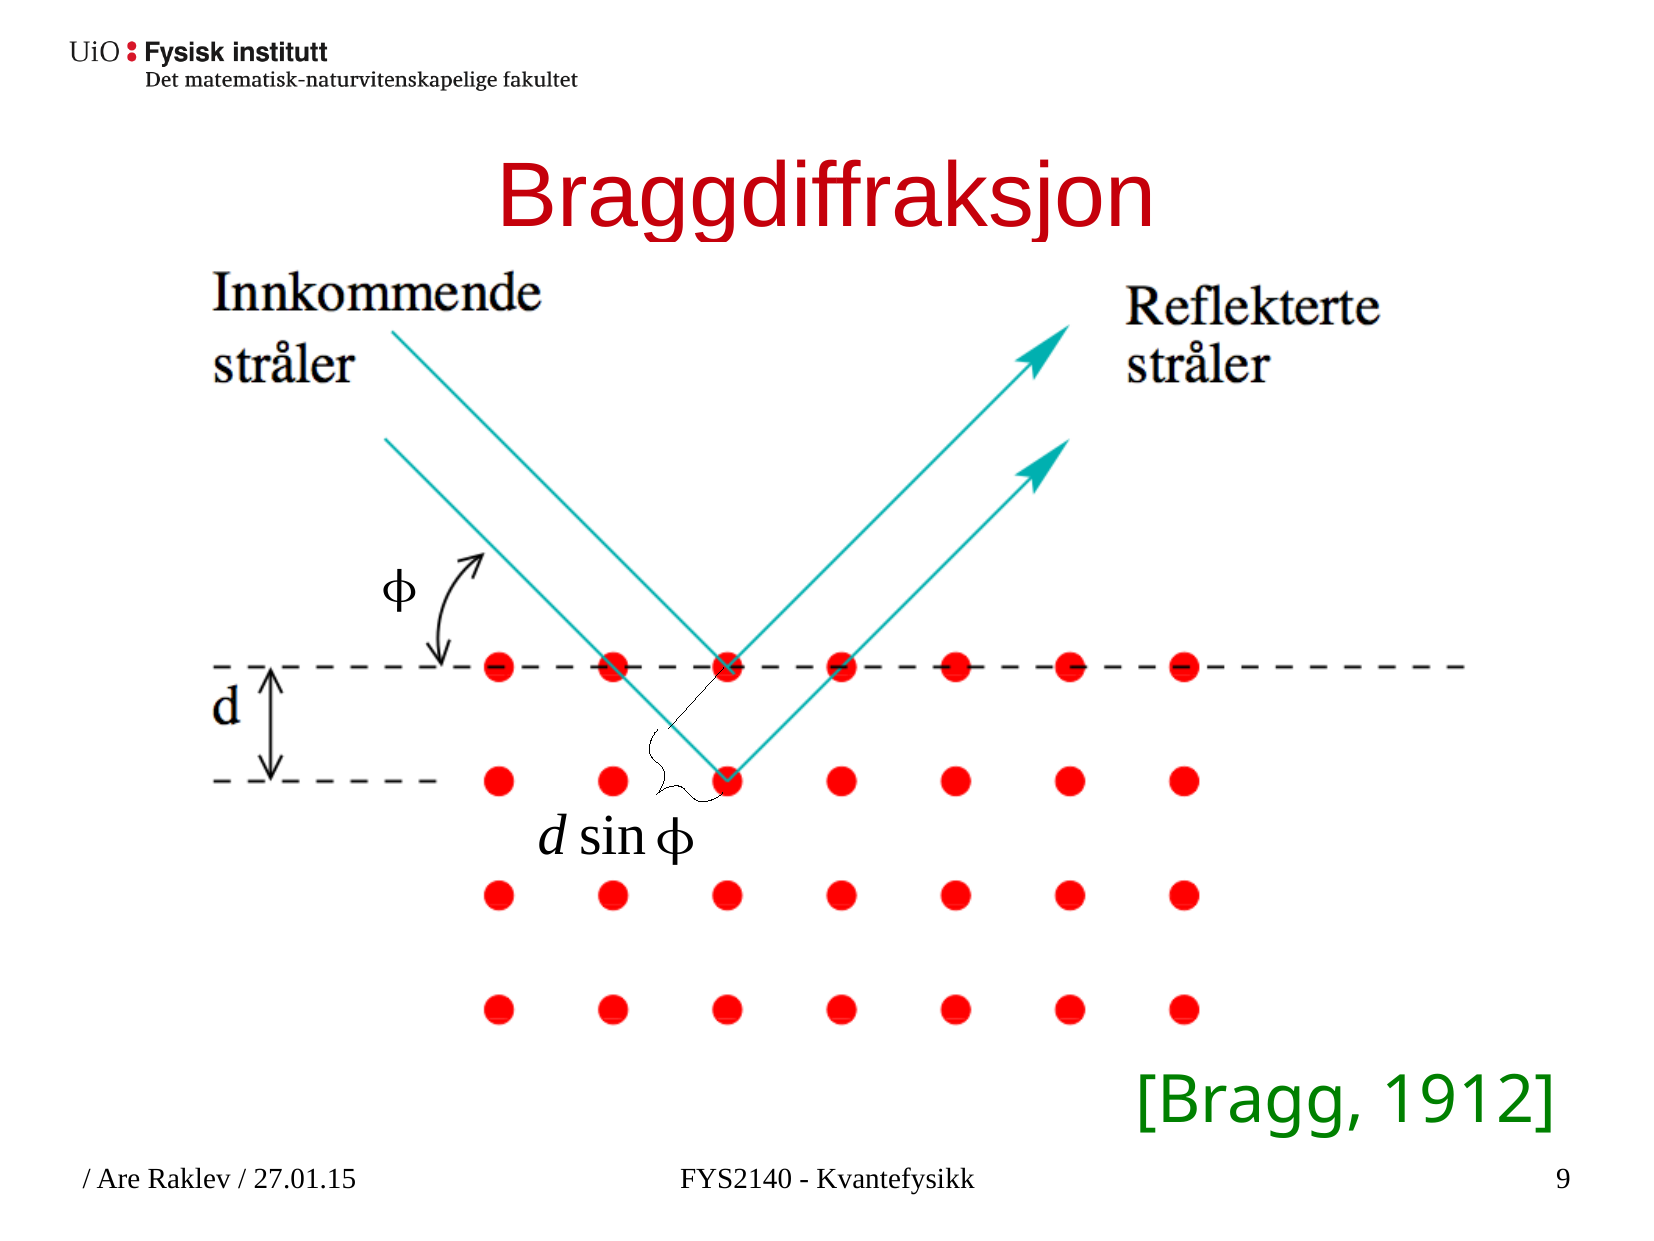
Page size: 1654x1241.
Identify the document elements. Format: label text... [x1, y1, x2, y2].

title Braggdiffraksjon [82, 90, 1571, 298]
text_box [Bragg, 1912] [1097, 1043, 1551, 1133]
picture [186, 242, 1501, 1101]
text_box [357, 551, 430, 625]
chart [529, 800, 703, 873]
chart [374, 554, 424, 619]
picture [68, 37, 581, 93]
